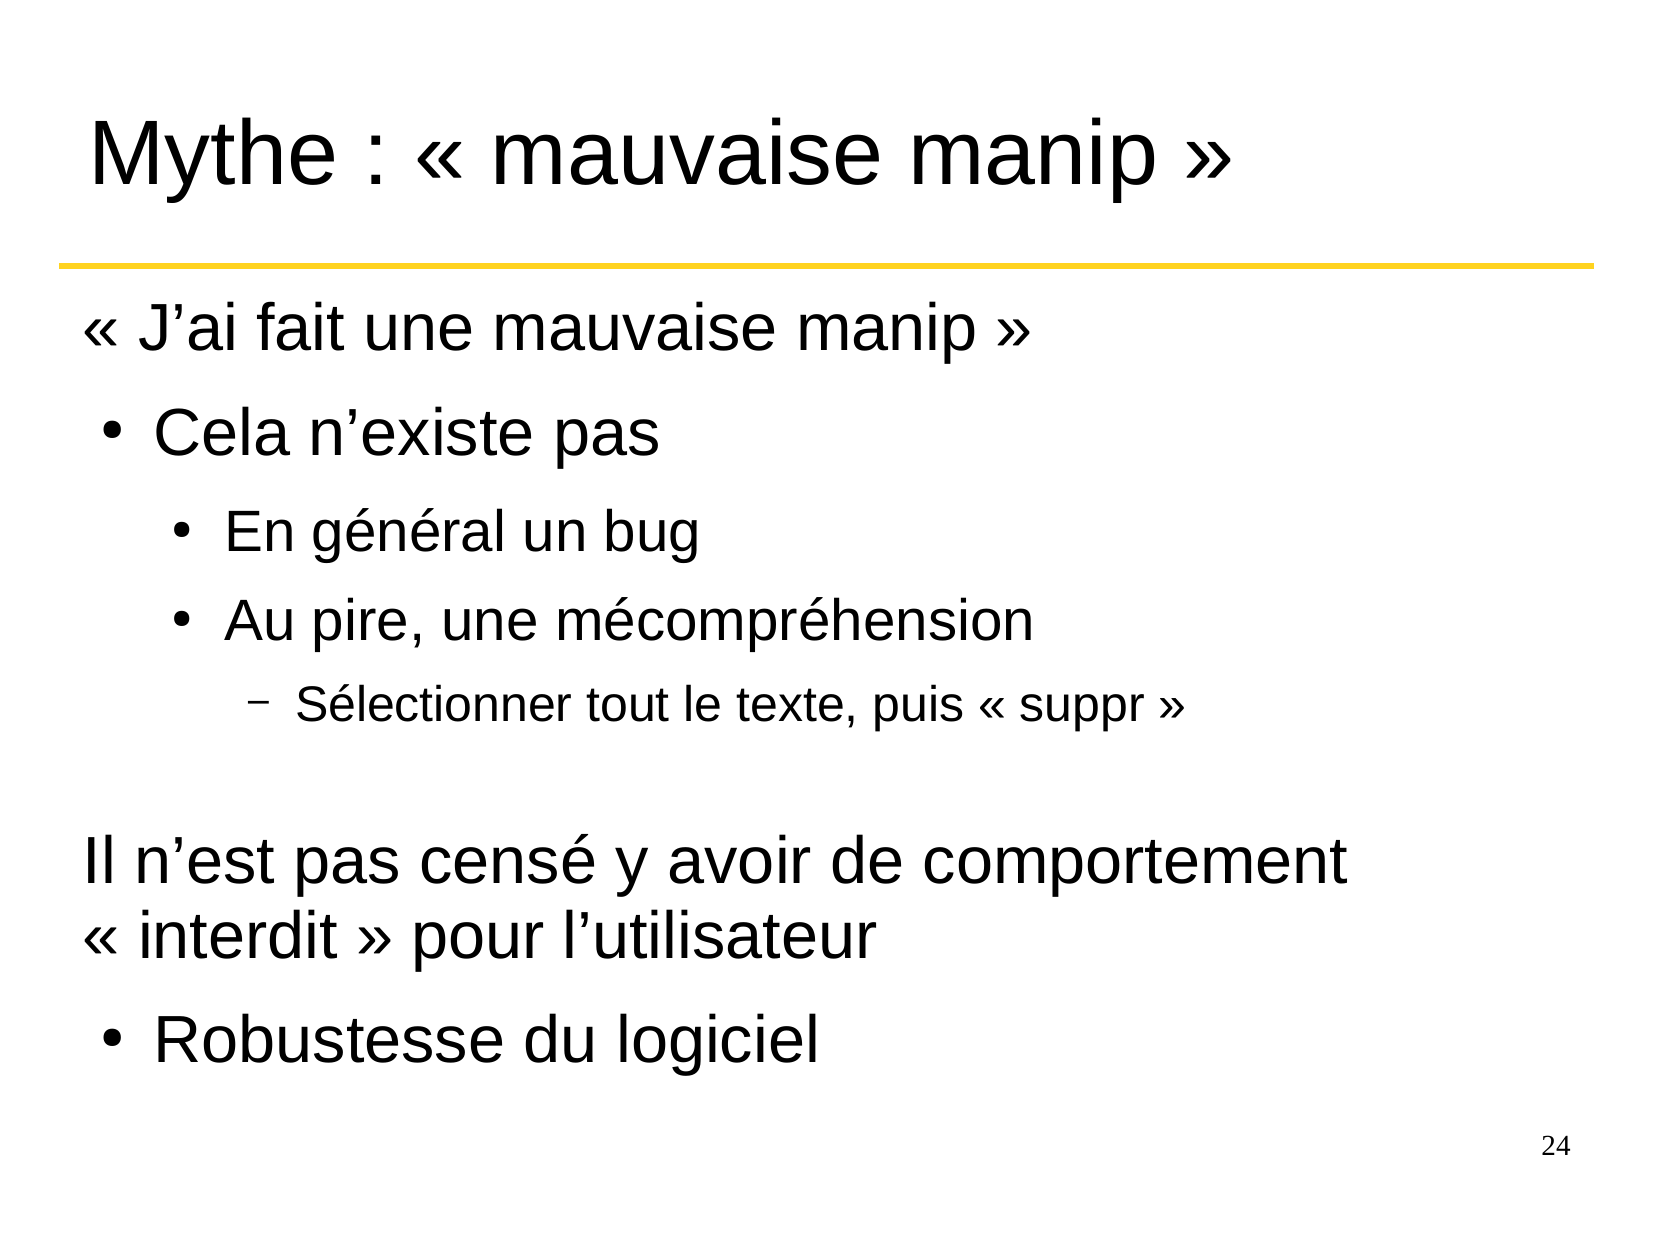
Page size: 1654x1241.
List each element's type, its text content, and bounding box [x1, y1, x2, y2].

title Mythe : « mauvaise manip » [88, 49, 1571, 257]
list « J’ai fait une mauvaise manip » Cela n’existe pas En général un bug Au pire, une mécompréhension Sélectionner tout le texte, puis « suppr » Il n’est pas censé y avoir de comportement « interdit » pour l’utilisateur Robustesse du logiciel [82, 290, 1571, 1152]
